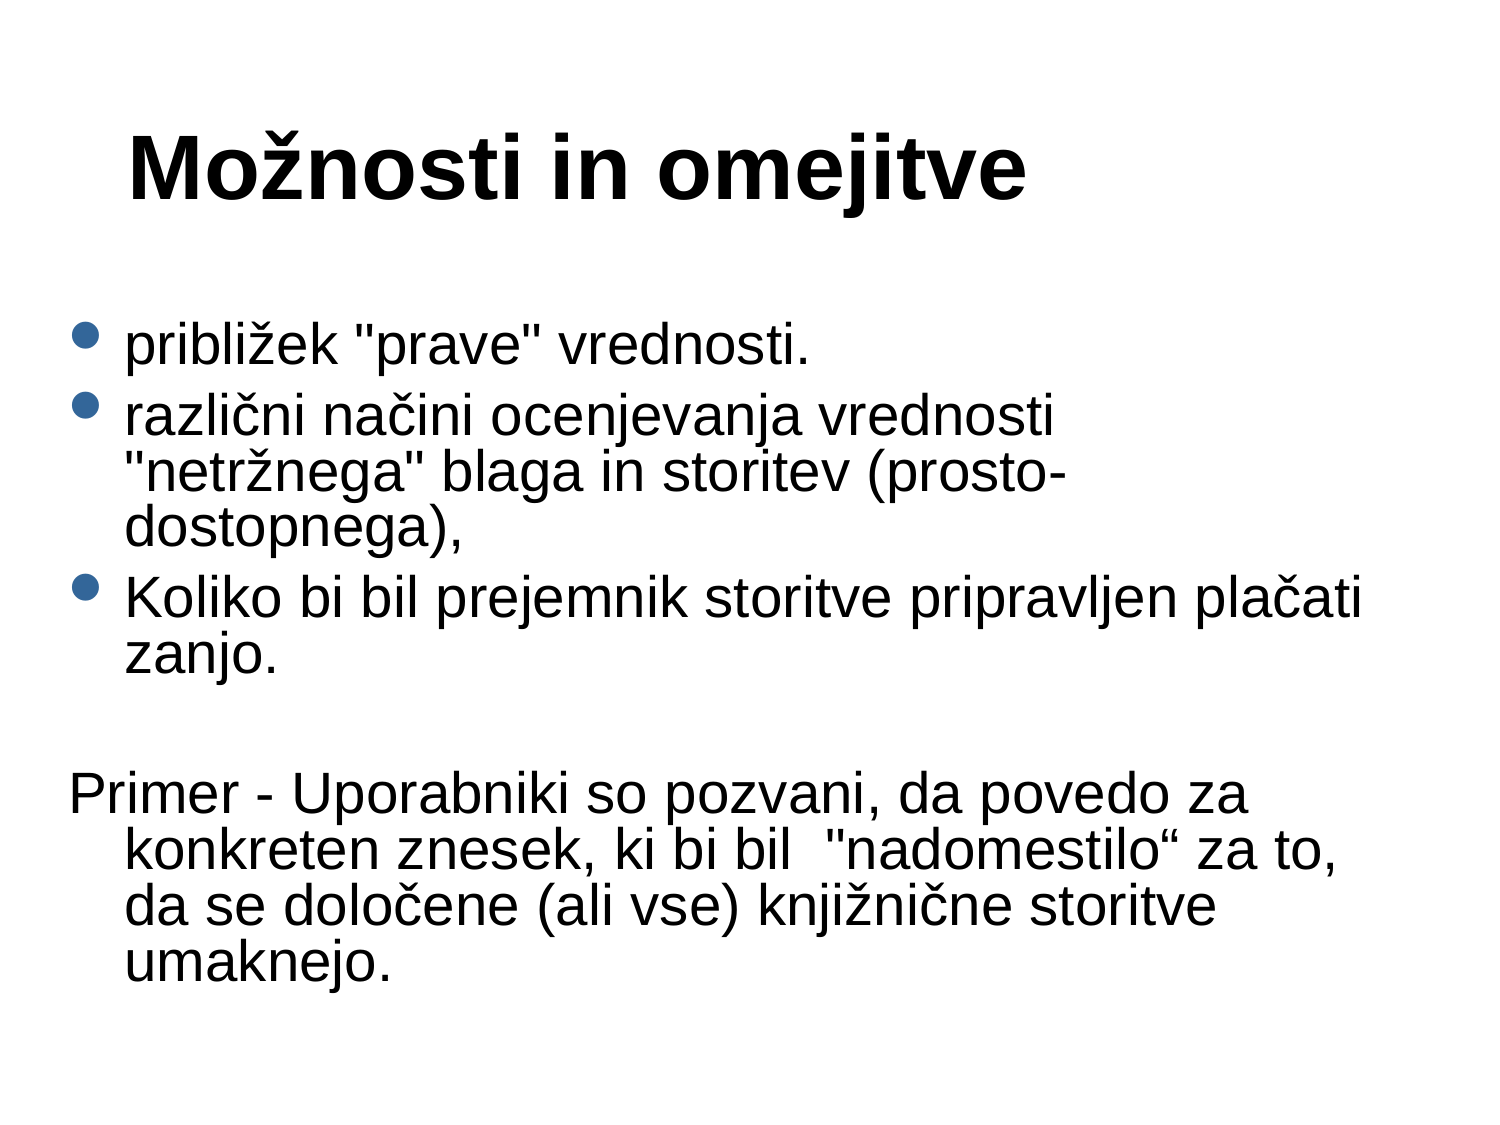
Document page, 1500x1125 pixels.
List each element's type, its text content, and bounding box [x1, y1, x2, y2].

list približek "prave" vrednosti. različni načini ocenjevanja vrednosti "netržnega" blaga in storitev (prosto-dostopnega), Koliko bi bil prejemnik storitve pripravljen plačati zanjo. Primer - Uporabniki so pozvani, da povedo za konkreten znesek, ki bi bil "nadomestilo“ za to, da se določene (ali vse) knjižnične storitve umaknejo. [53, 312, 1388, 1035]
title Možnosti in omejitve [112, 37, 1388, 225]
